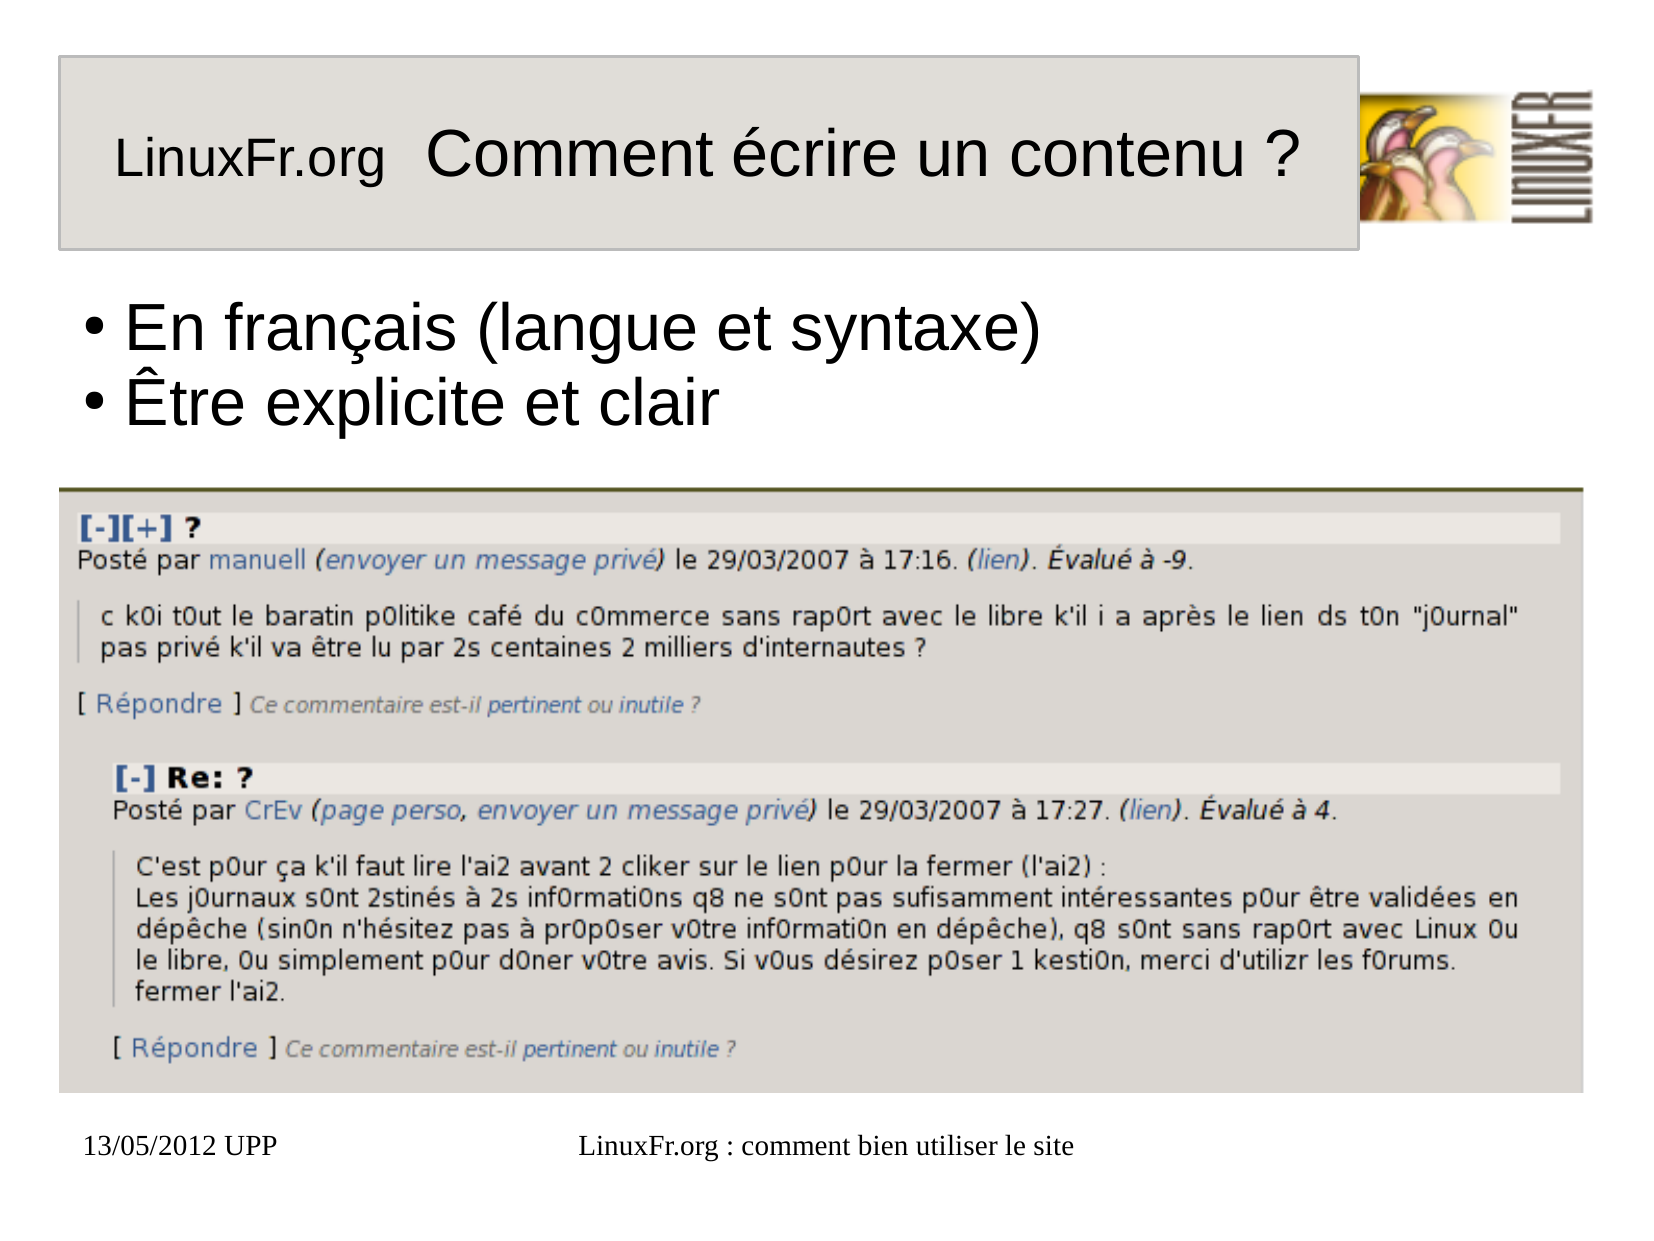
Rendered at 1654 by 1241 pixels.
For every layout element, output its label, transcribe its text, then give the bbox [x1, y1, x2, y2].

title LinuxFr.org Comment écrire un contenu ? [59, 56, 1359, 250]
subtitle En français (langue et syntaxe) Être explicite et clair [82, 290, 1571, 484]
picture [59, 484, 1588, 1093]
picture [1360, 88, 1601, 229]
